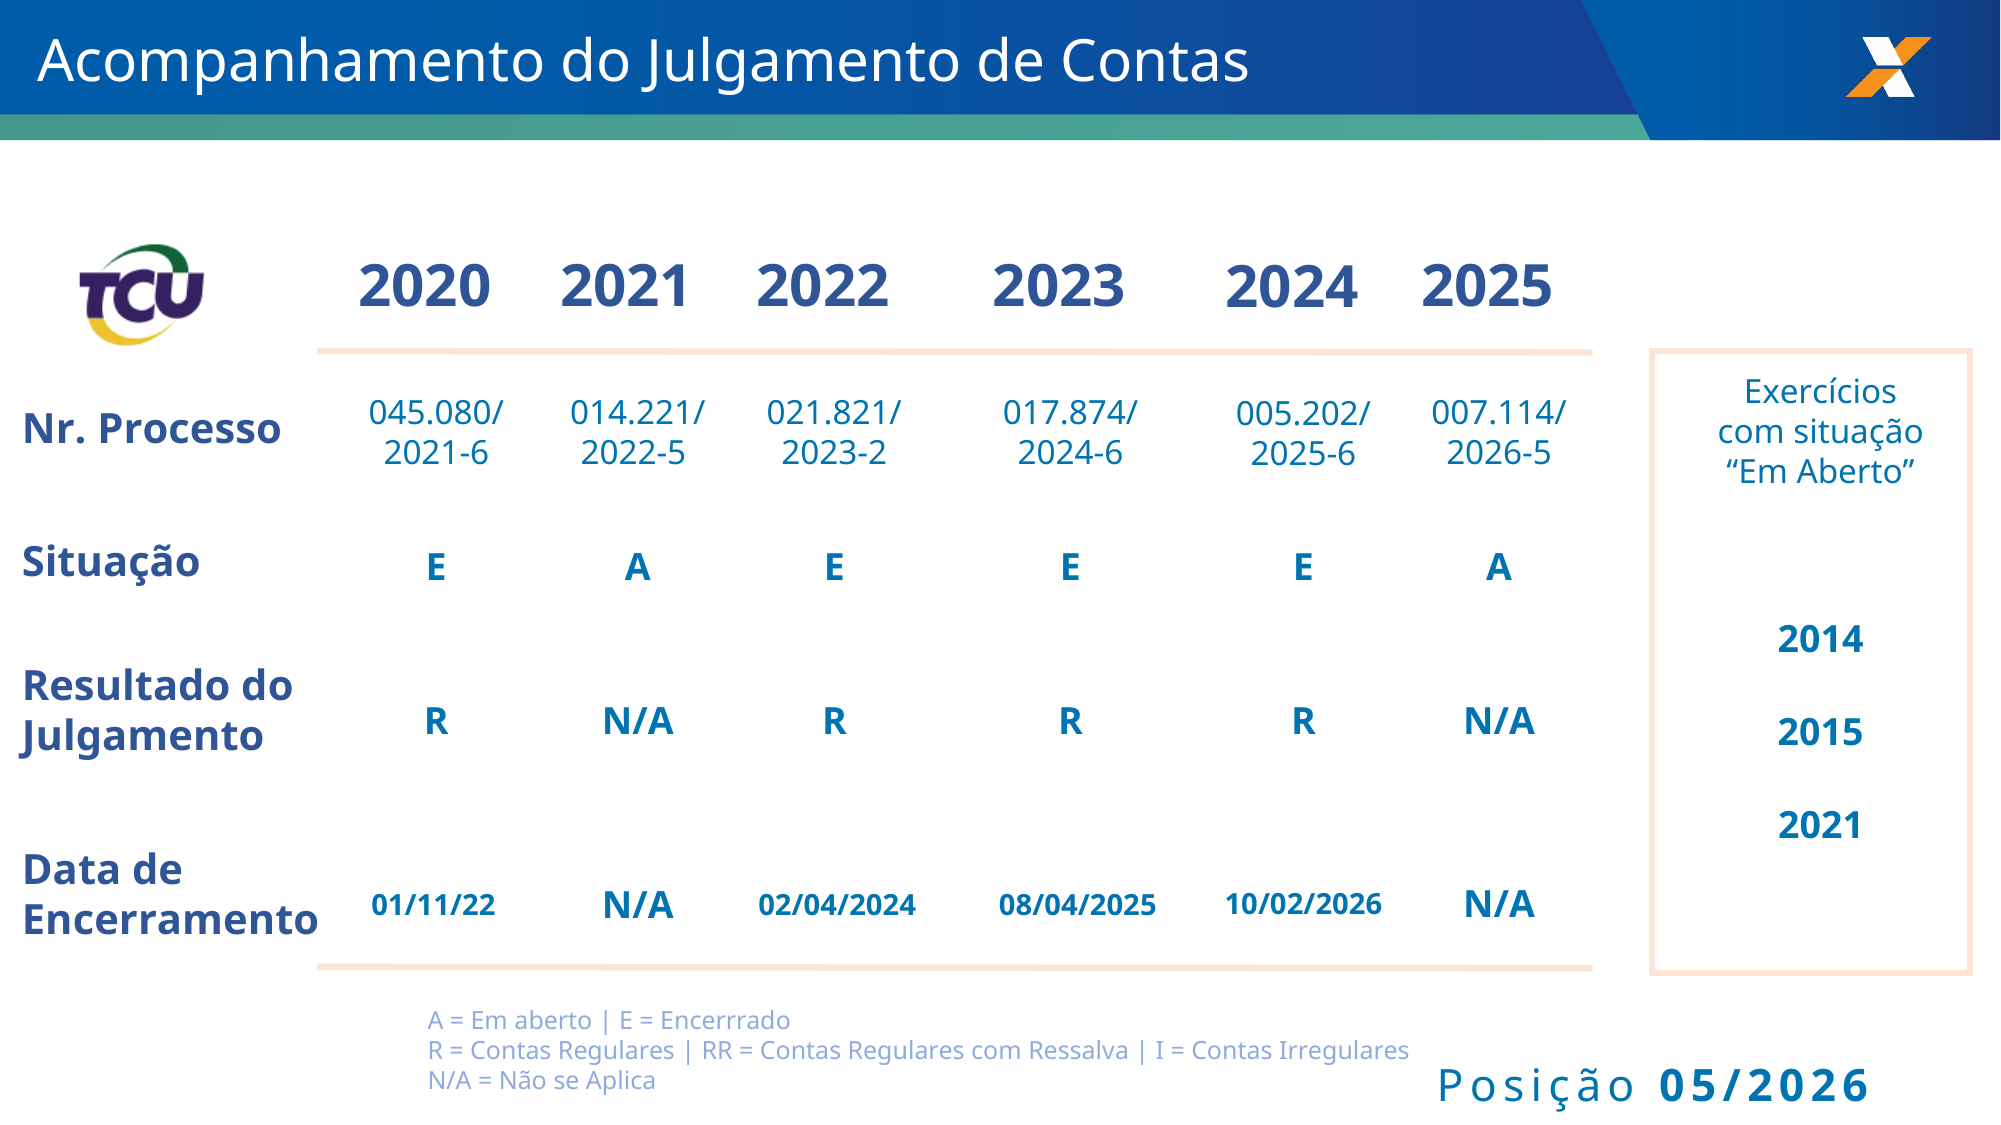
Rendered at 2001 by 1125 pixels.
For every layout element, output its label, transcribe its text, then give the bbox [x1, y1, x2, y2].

text_box Posição 05/2026 [1429, 1050, 1970, 1125]
text_box 2021 [1746, 797, 1897, 851]
text_box E [1228, 539, 1379, 593]
text_box E [995, 538, 1146, 593]
text_box E [361, 538, 512, 593]
text_box 02/04/2024 [702, 882, 939, 926]
text_box 007.114/ 2026-5 [1401, 387, 1597, 476]
text_box 2023 [951, 244, 1168, 323]
text_box Nr. Processo [14, 397, 339, 456]
text_box 2020 [316, 244, 518, 323]
text_box 2015 [1745, 703, 1896, 758]
text_box 2021 [518, 244, 714, 323]
text_box Exercícios com situação “Em Aberto” [1709, 366, 1933, 496]
text_box 2025 [1379, 244, 1597, 323]
text_box A [562, 538, 713, 593]
text_box Resultado do Julgamento [14, 655, 362, 764]
text_box N/A [562, 877, 713, 931]
text_box 017.874/ 2024-6 [973, 387, 1168, 476]
text_box A = Em aberto | E = Encerrrado R = Contas Regulares | RR = Contas Regulares com Ressalva | I = Contas Irregulares N/A = Não se Aplica [420, 1001, 1495, 1105]
text_box N/A [1424, 876, 1574, 930]
text_box 2024 [1183, 245, 1401, 324]
text_box 2022 [714, 244, 932, 323]
text_box 045.080/ 2021-6 [339, 387, 534, 476]
text_box Data de Encerramento [14, 839, 421, 948]
text_box E [759, 538, 910, 593]
picture [49, 215, 218, 364]
text_box 005.202/ 2025-6 [1206, 388, 1401, 477]
text_box Acompanhamento do Julgamento de Contas [30, 19, 1755, 98]
text_box R [1228, 693, 1379, 747]
text_box 021.821/ 2023-2 [737, 387, 932, 476]
text_box R [995, 692, 1146, 746]
text_box A [1424, 538, 1574, 593]
text_box R [759, 692, 910, 746]
text_box 014.221/ 2022-5 [540, 387, 735, 476]
text_box 2014 [1745, 610, 1896, 664]
text_box 10/02/2026 [1195, 881, 1412, 925]
text_box 08/04/2025 [939, 882, 1216, 926]
text_box R [361, 692, 512, 746]
text_box N/A [1424, 692, 1574, 746]
text_box 01/11/22 [316, 882, 551, 926]
text_box N/A [562, 692, 713, 746]
text_box Situação [14, 531, 362, 590]
